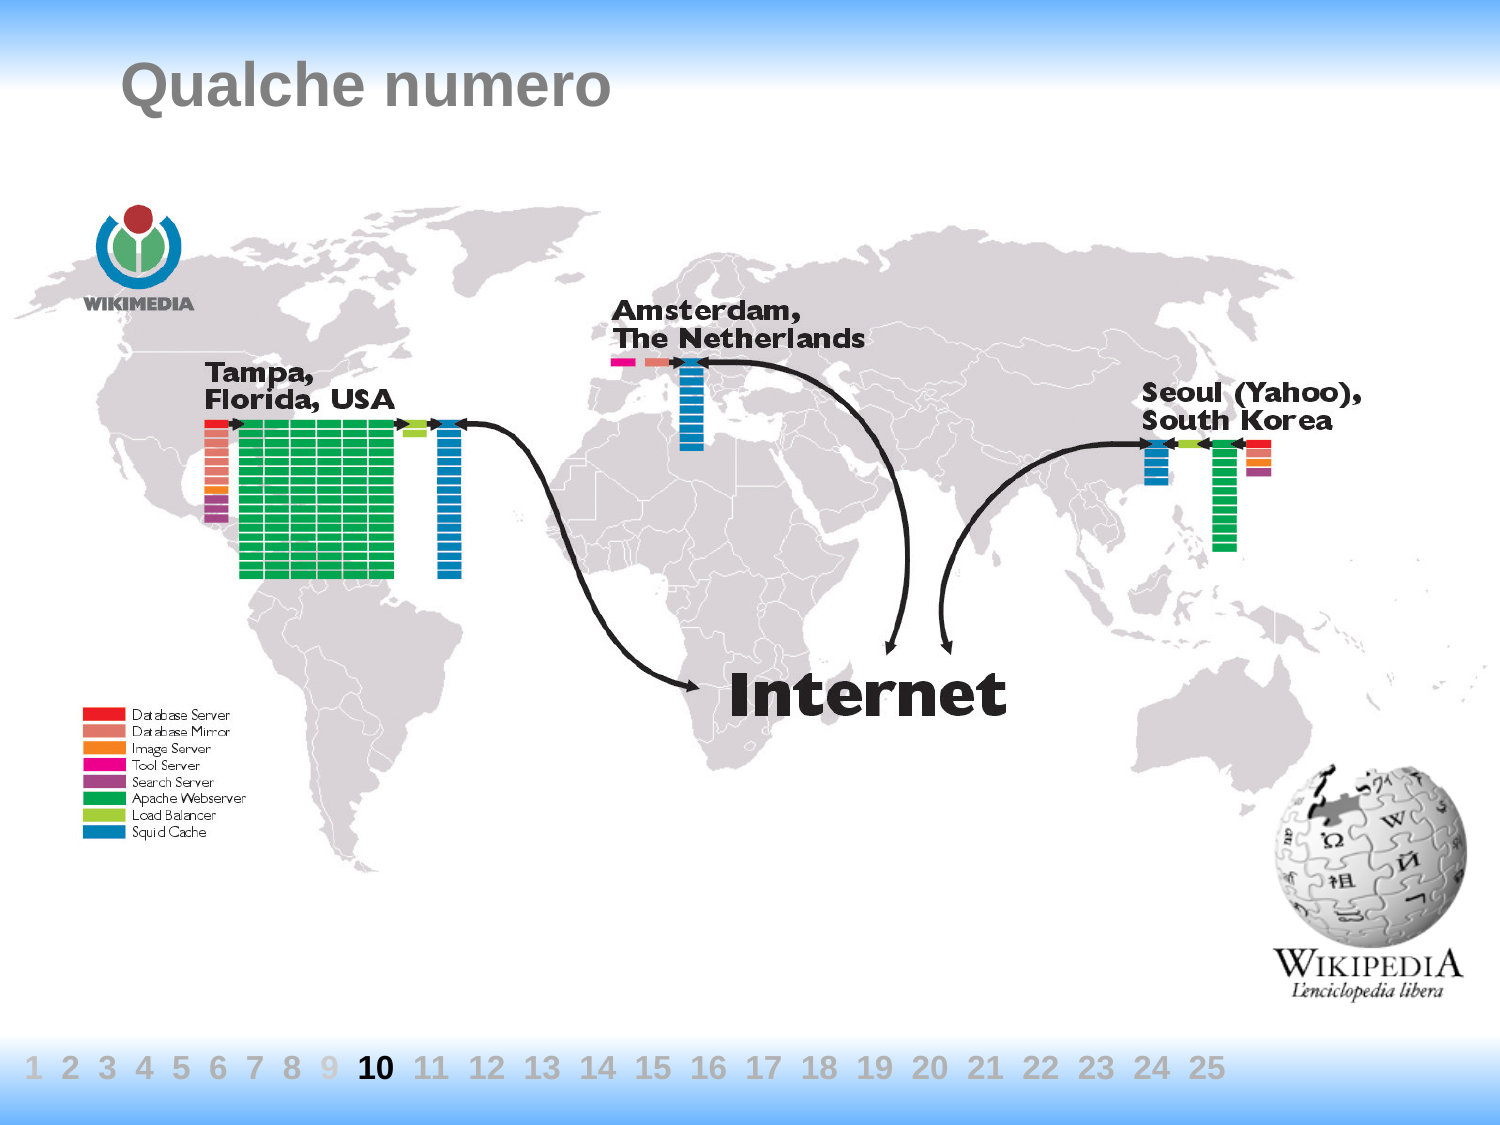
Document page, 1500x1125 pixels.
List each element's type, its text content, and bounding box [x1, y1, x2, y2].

text_box Qualche numero [120, 50, 1479, 120]
picture [0, 192, 1500, 886]
text_box [0, 1034, 1500, 1125]
text_box 1 2 3 4 5 6 7 8 9 10 11 12 13 14 15 16 17 18 19 20 21 22 23 24 25 [24, 1049, 1267, 1087]
text_box [0, 0, 1500, 91]
chart [1265, 762, 1477, 1005]
